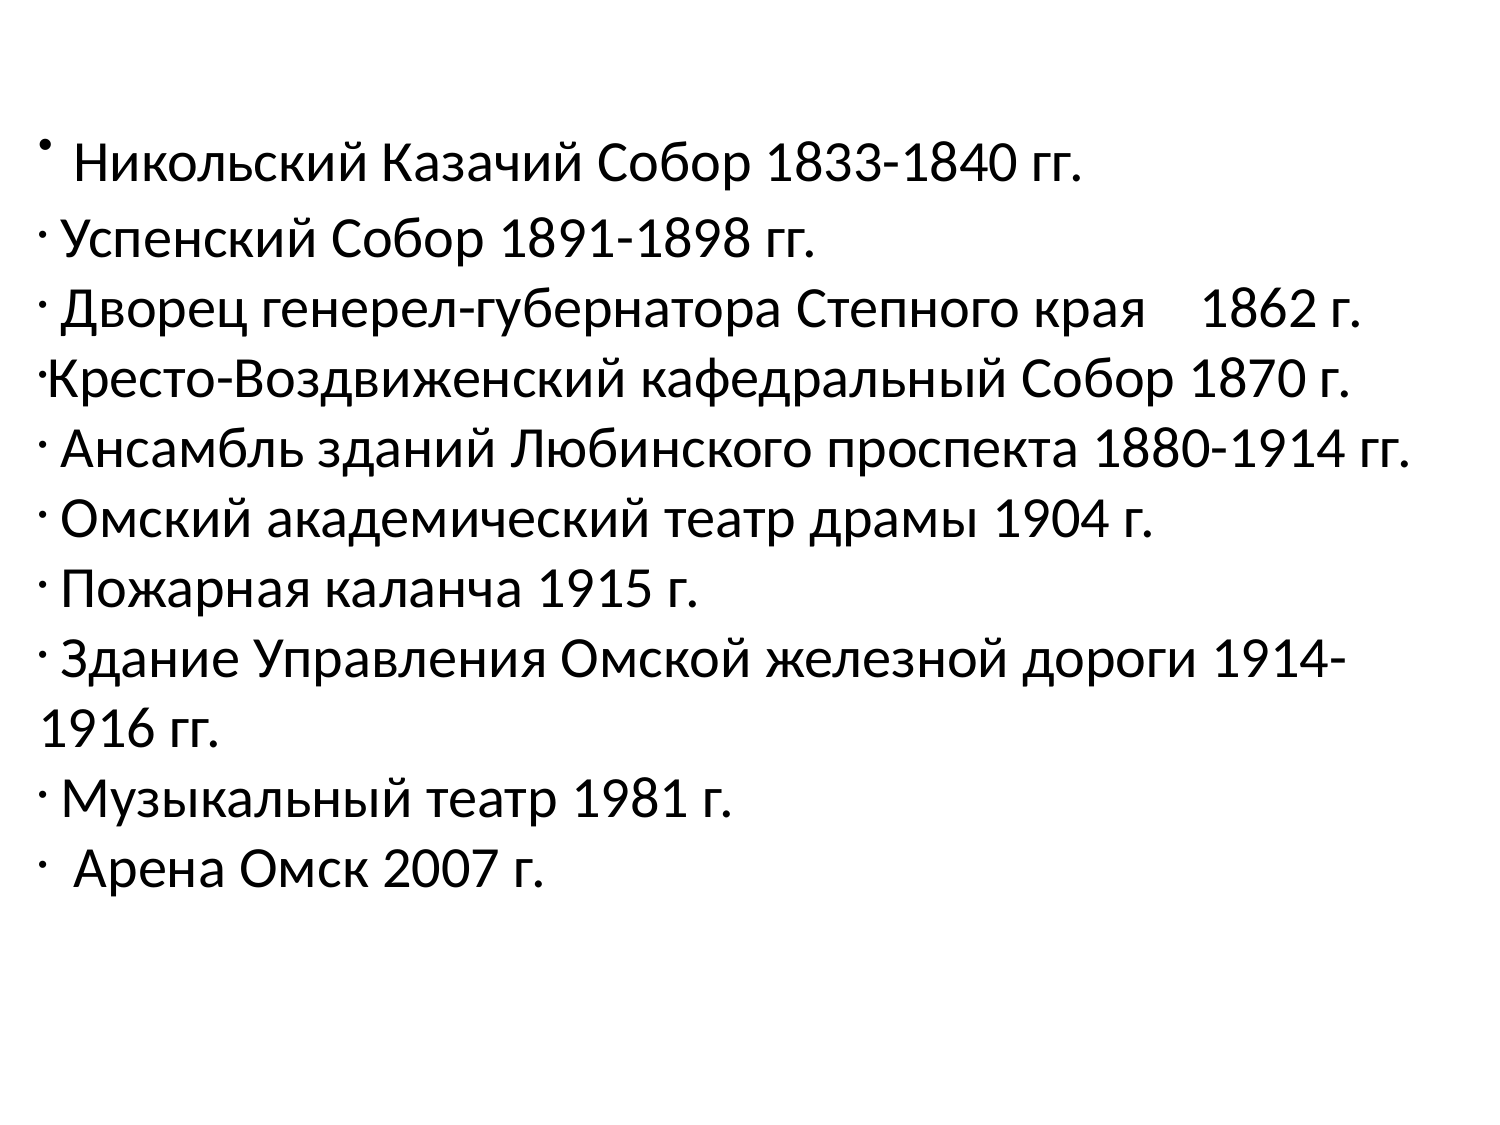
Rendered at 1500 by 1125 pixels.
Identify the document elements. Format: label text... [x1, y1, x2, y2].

subtitle Никольский Казачий Собор 1833-1840 гг. Успенский Собор 1891-1898 гг. Дворец генерел-губернатора Степного края 1862 г. Кресто-Воздвиженский кафедральный Собор 1870 г. Ансамбль зданий Любинского проспекта 1880-1914 гг. Омский академический театр драмы 1904 г. Пожарная каланча 1915 г. Здание Управления Омской железной дороги 1914-1916 гг. Музыкальный театр 1981 г. Арена Омск 2007 г. [23, 82, 1465, 1008]
